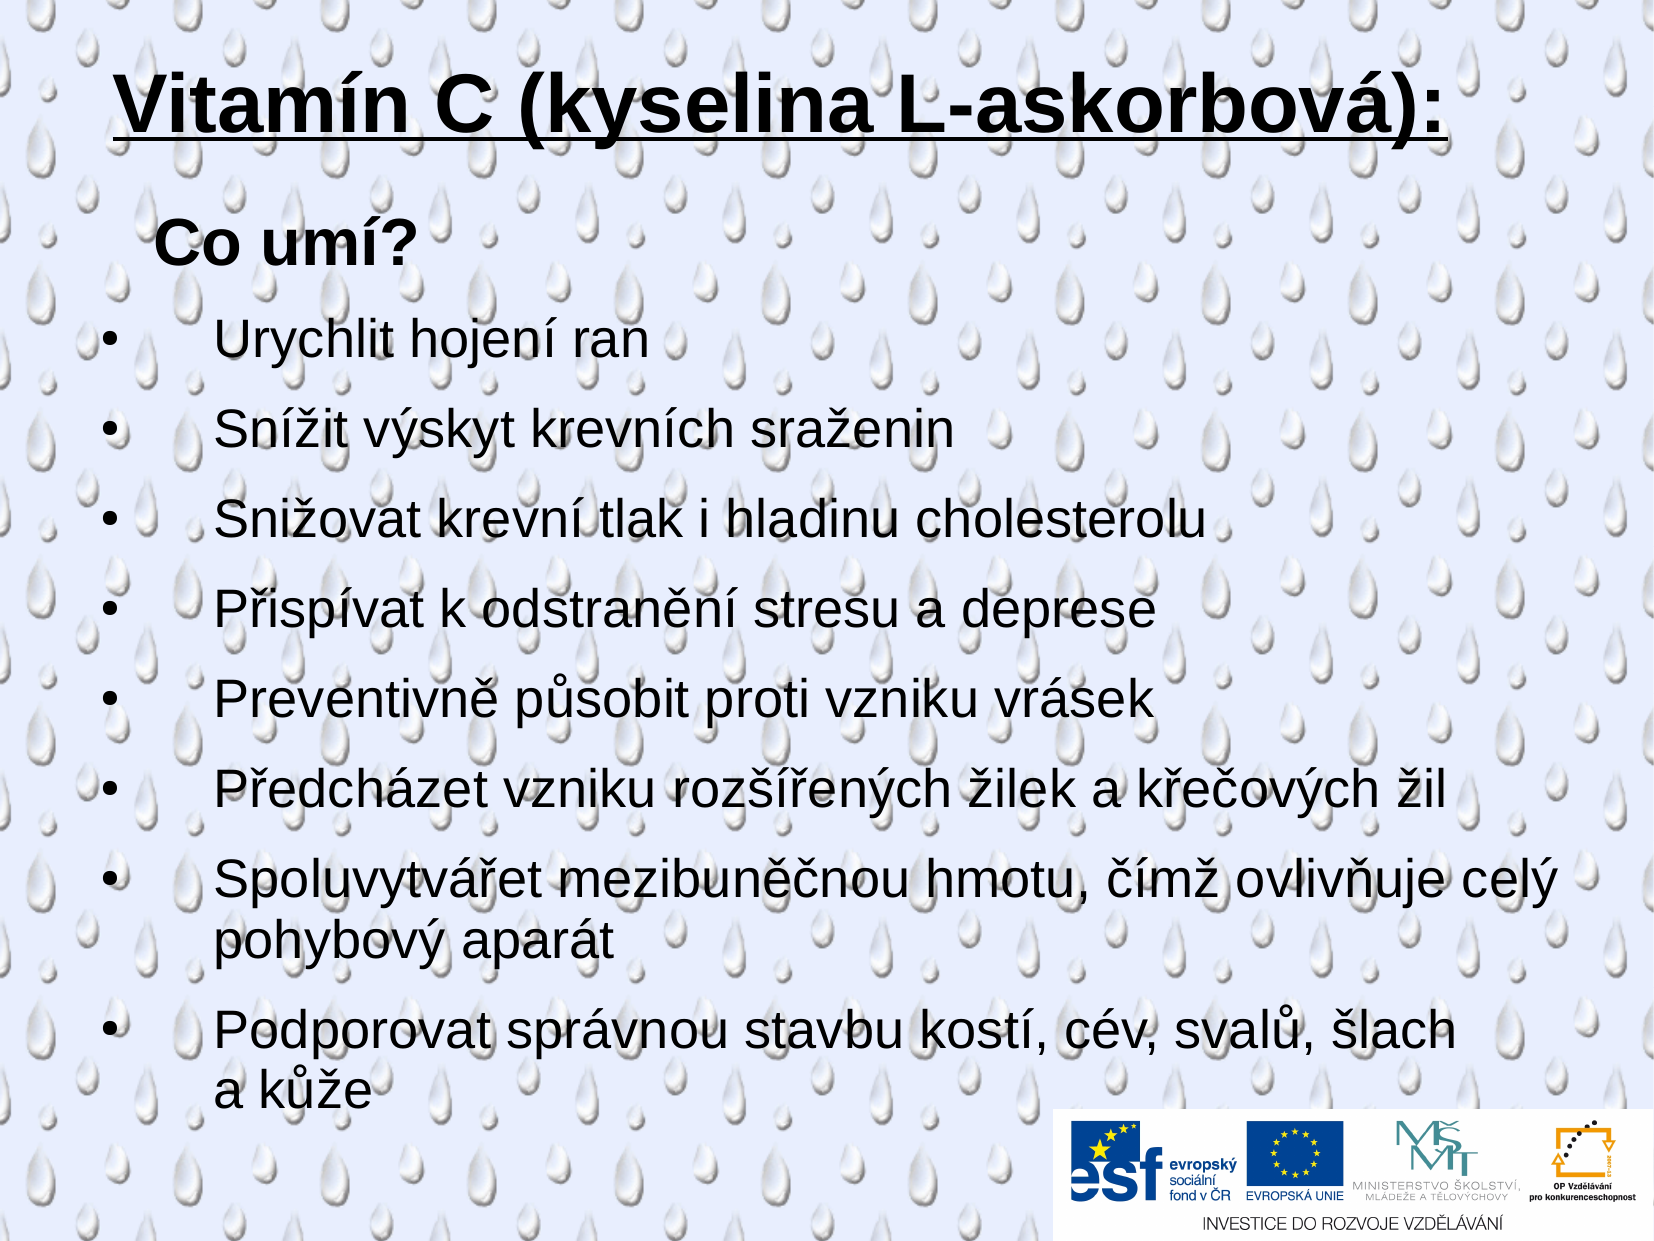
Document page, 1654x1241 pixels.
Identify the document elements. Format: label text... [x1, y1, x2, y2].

picture [0, 0, 1654, 1241]
title Vitamín C (kyselina L-askorbová): [82, 0, 1571, 204]
list Co umí? Urychlit hojení ran Snížit výskyt krevních sraženin Snižovat krevní tlak i hladinu cholesterolu Přispívat k odstranění stresu a deprese Preventivně působit proti vzniku vrásek Předcházet vzniku rozšířených žilek a křečových žil Spoluvytvářet mezibuněčnou hmotu, čímž ovlivňuje celý pohybový aparát Podporovat správnou stavbu kostí, cév, svalů, šlach a kůže [82, 204, 1571, 1211]
